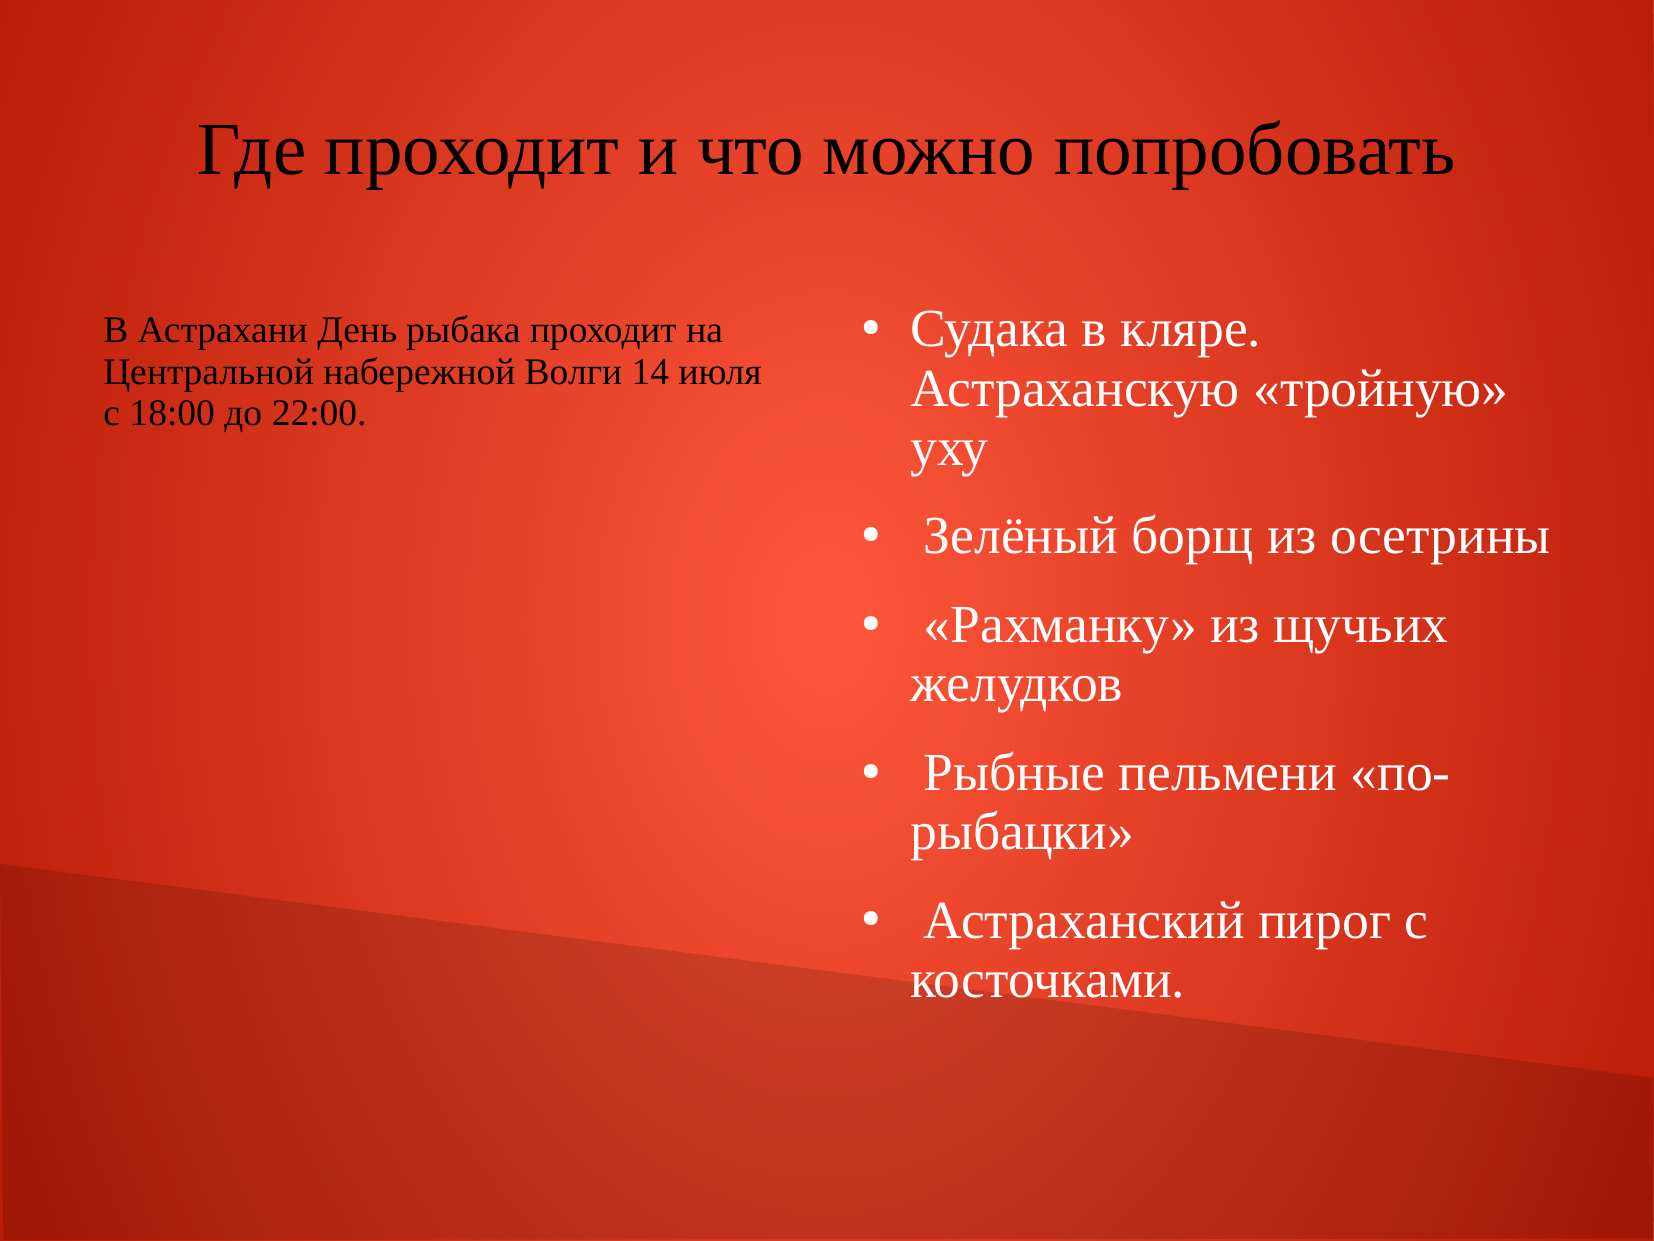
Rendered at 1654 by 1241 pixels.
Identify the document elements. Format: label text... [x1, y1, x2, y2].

list Судака в кляре. Астраханскую «тройную» уху Зелёный борщ из осетрины «Рахманку» из щучьих желудков Рыбные пельмени «по-рыбацки» Астраханский пирог с косточками. [845, 299, 1572, 1019]
title Где проходит и что можно попробовать [82, 47, 1571, 252]
text_box В Астрахани День рыбака проходит на Центральной набережной Волги 14 июля с 18:00 до 22:00. [88, 301, 798, 445]
